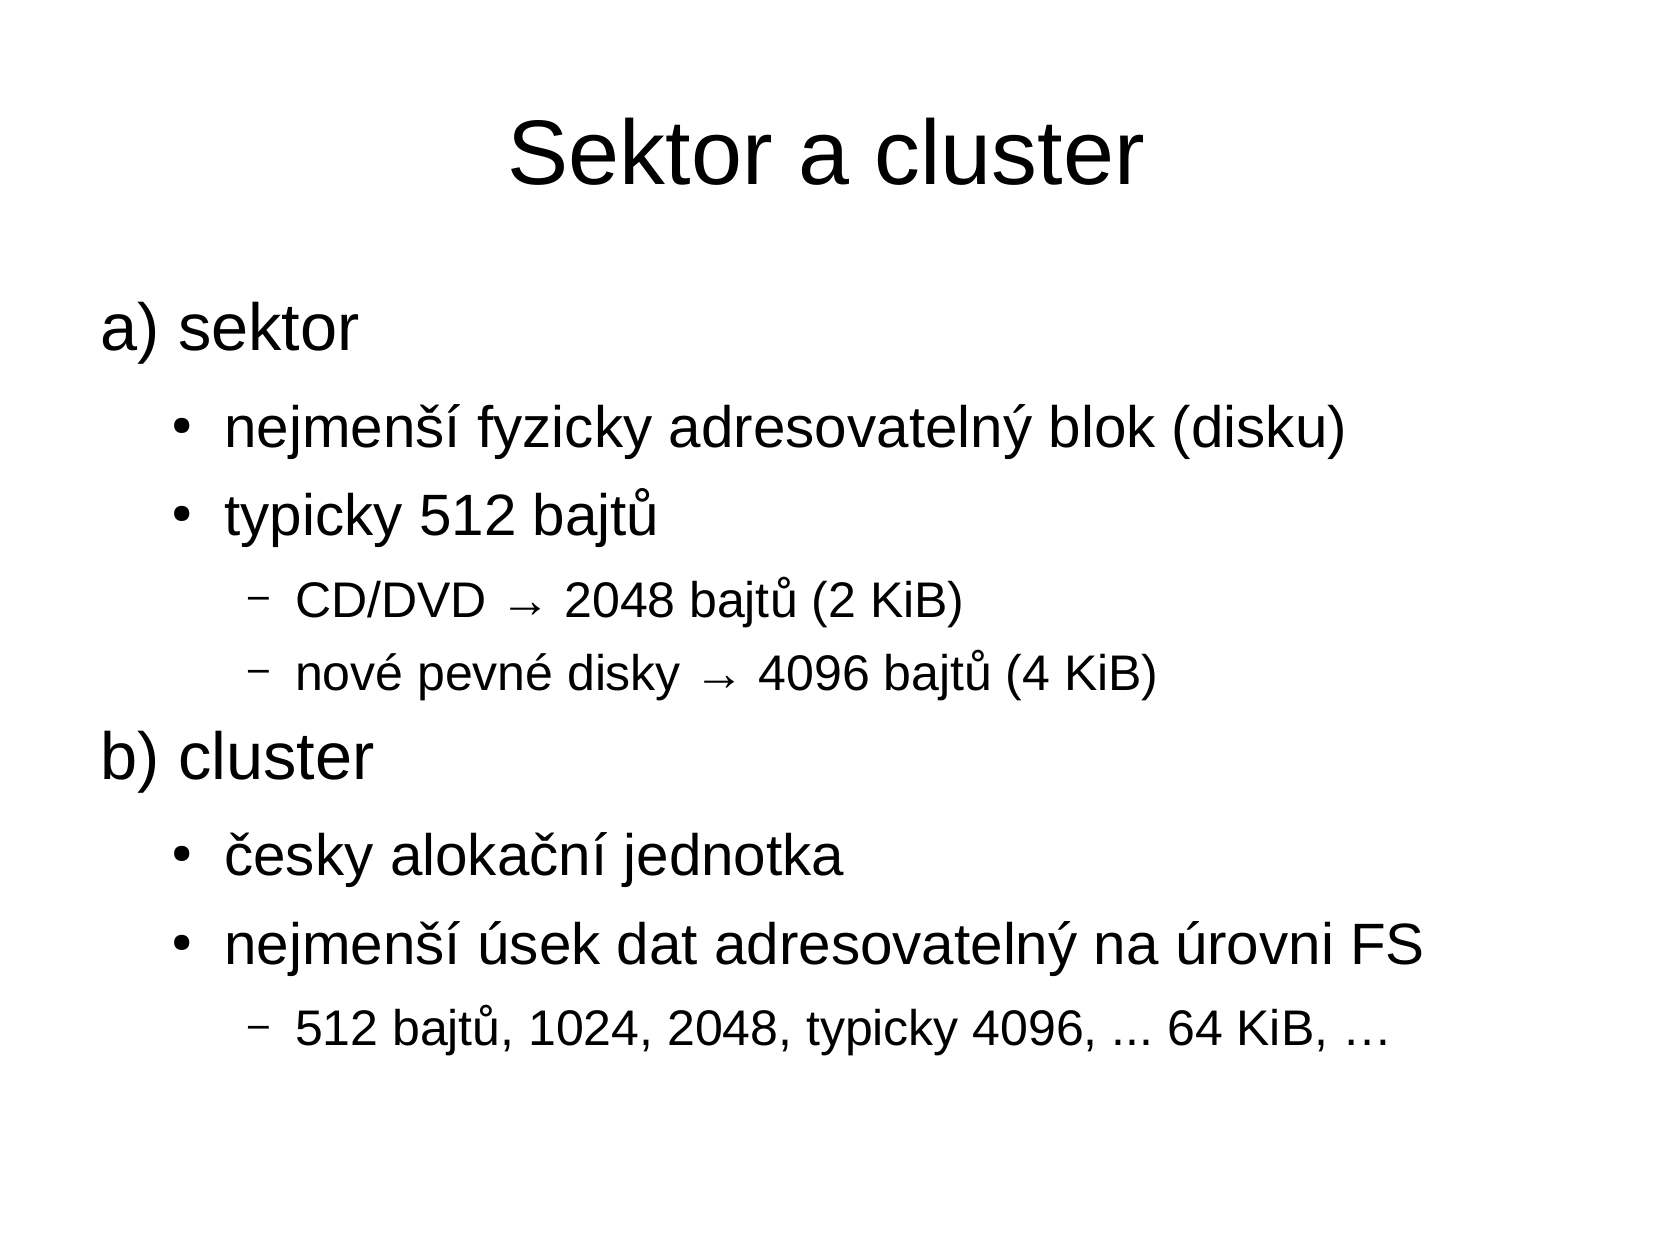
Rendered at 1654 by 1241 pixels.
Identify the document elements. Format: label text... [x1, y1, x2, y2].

title Sektor a cluster [82, 56, 1571, 250]
list sektor nejmenší fyzicky adresovatelný blok (disku) typicky 512 bajtů CD/DVD → 2048 bajtů (2 KiB) nové pevné disky → 4096 bajtů (4 KiB) cluster česky alokační jednotka nejmenší úsek dat adresovatelný na úrovni FS 512 bajtů, 1024, 2048, typicky 4096, ... 64 KiB, … [82, 290, 1571, 1094]
